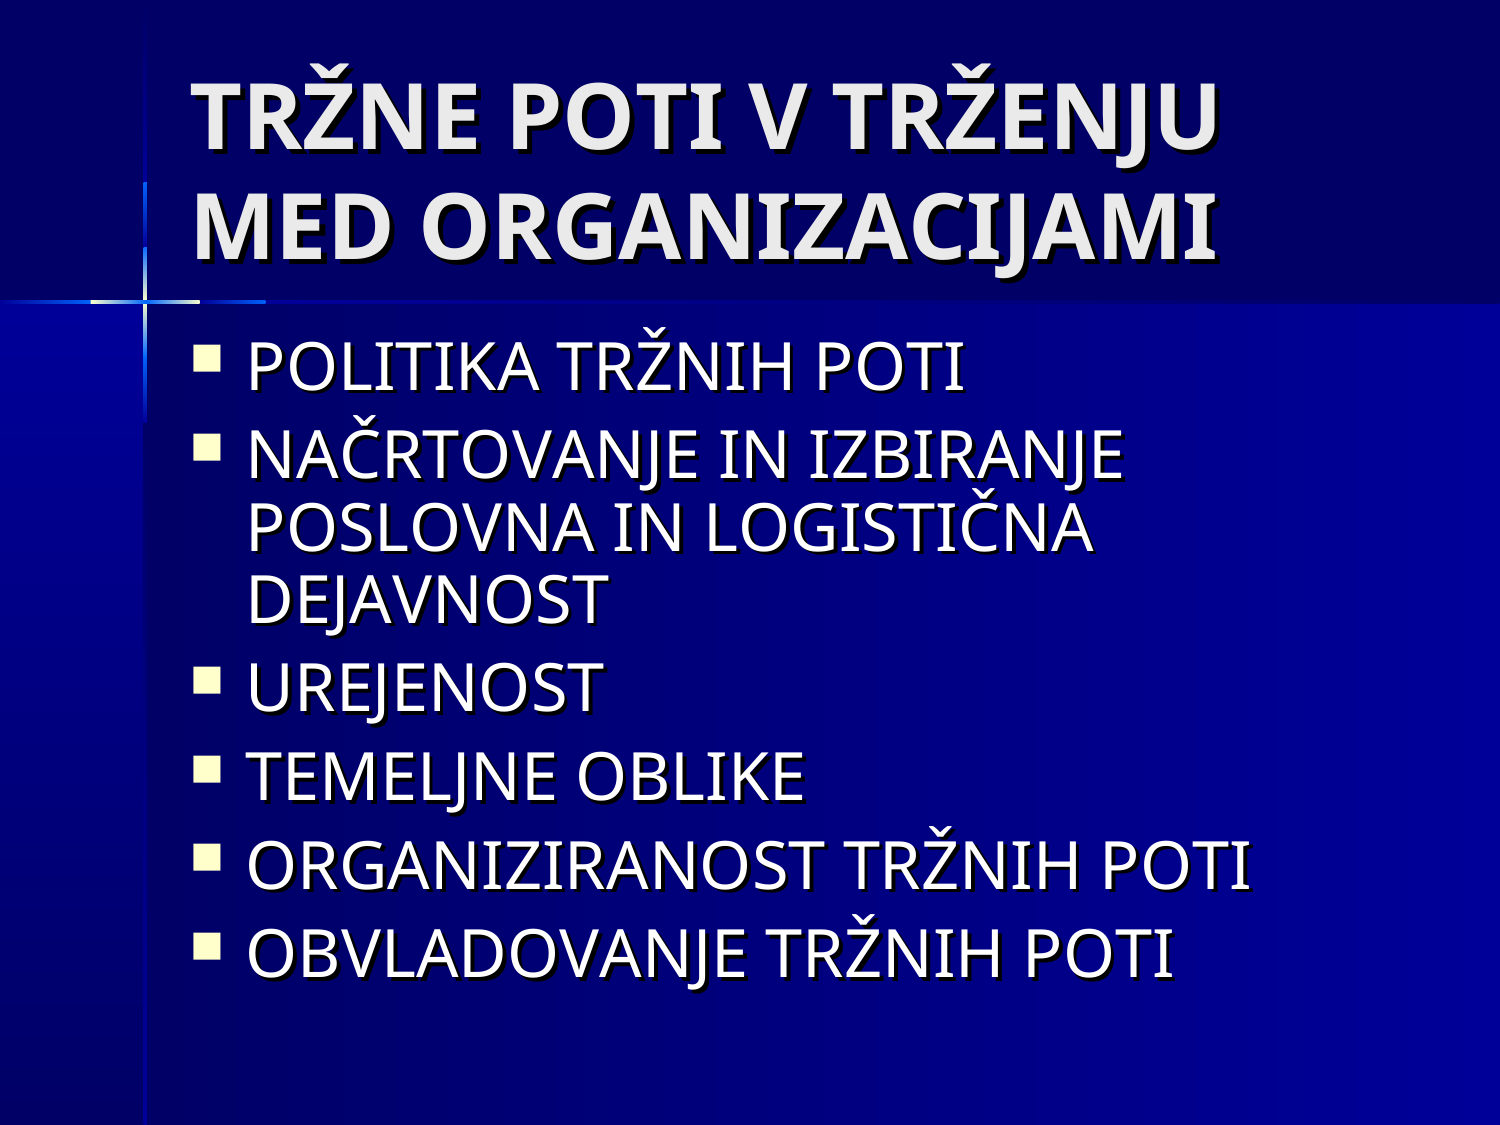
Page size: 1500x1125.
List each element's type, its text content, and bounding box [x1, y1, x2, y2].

list POLITIKA TRŽNIH POTI NAČRTOVANJE IN IZBIRANJE POSLOVNA IN LOGISTIČNA DEJAVNOST UREJENOST TEMELJNE OBLIKE ORGANIZIRANOST TRŽNIH POTI OBVLADOVANJE TRŽNIH POTI [174, 324, 1413, 1001]
title TRŽNE POTI V TRŽENJU MED ORGANIZACIJAMI [174, 49, 1413, 286]
